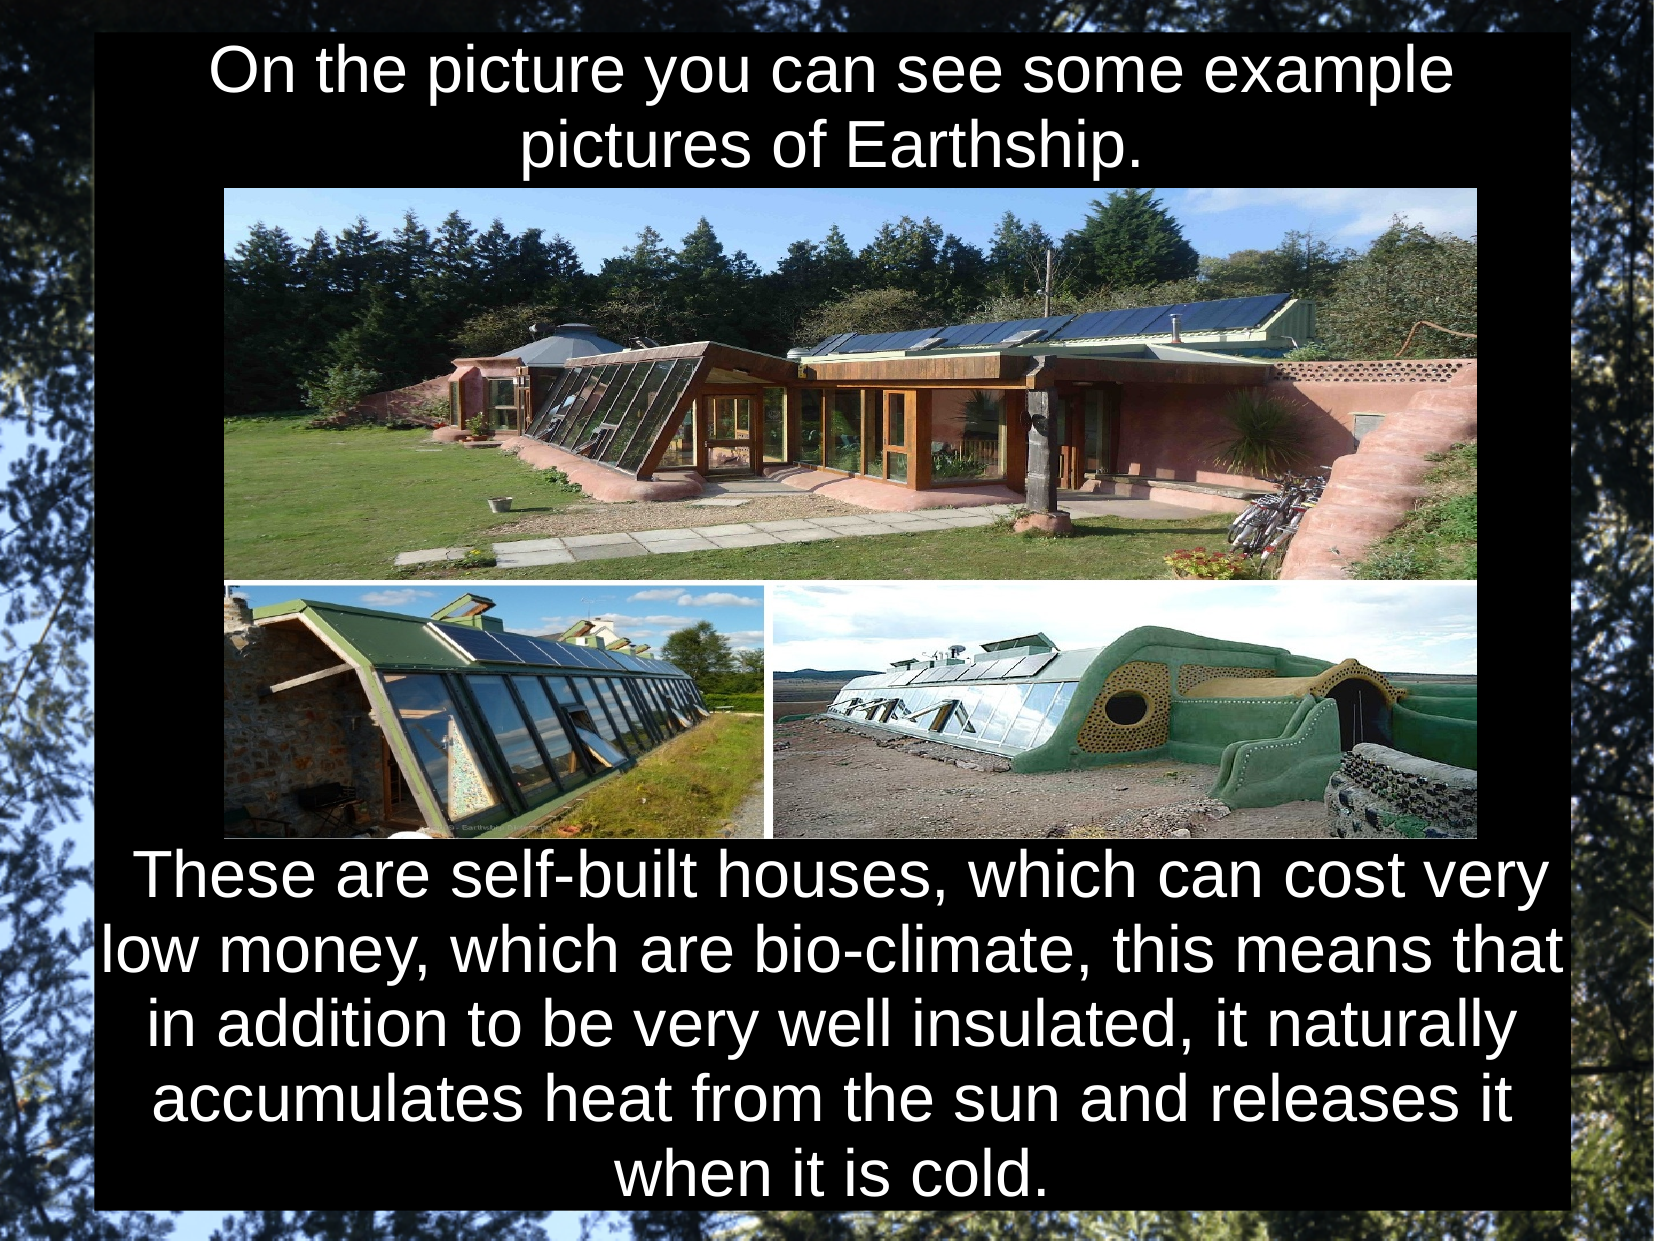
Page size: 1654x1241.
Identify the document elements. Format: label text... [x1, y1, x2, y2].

list On the picture you can see some example pictures of Earthship. These are self-built houses, which can cost very low money, which are bio-climate, this means that in addition to be very well insulated, it naturally accumulates heat from the sun and releases it when it is cold. [94, 32, 1571, 1211]
picture [0, 0, 1654, 1241]
